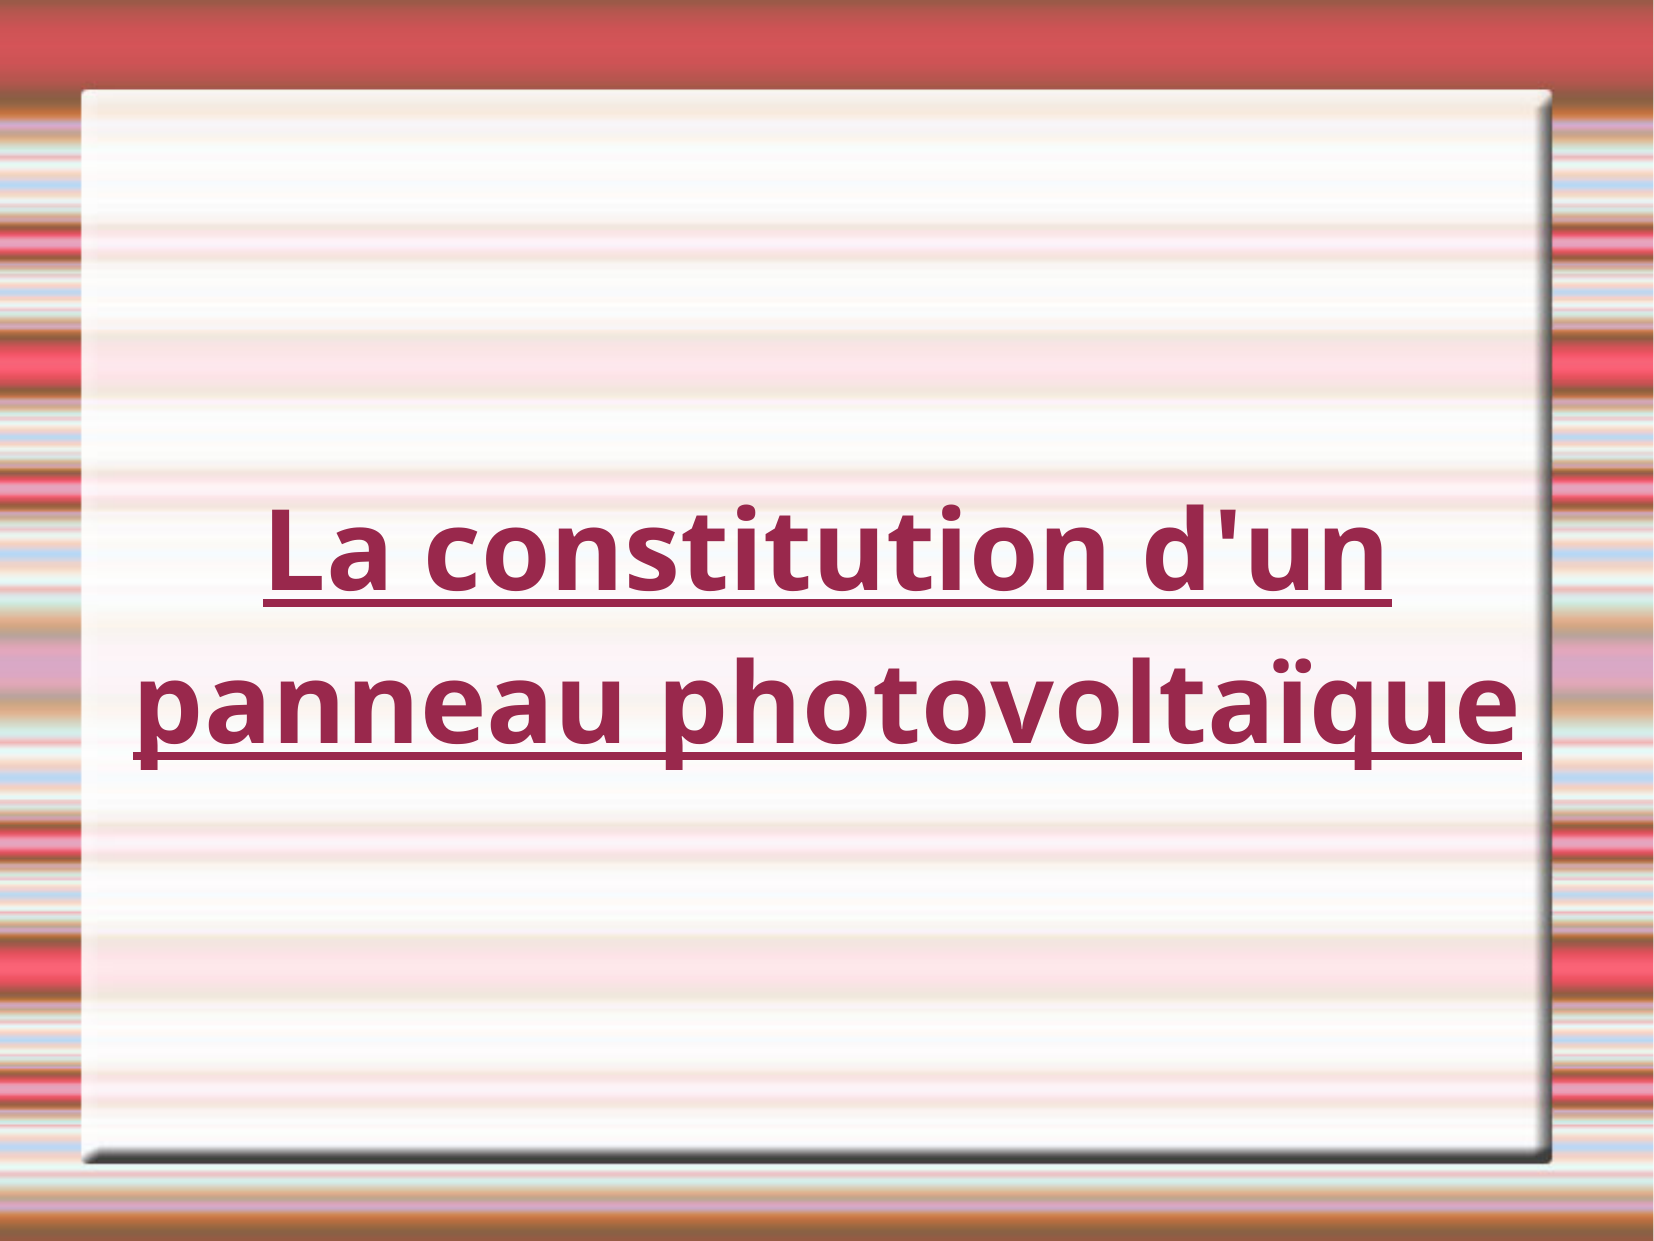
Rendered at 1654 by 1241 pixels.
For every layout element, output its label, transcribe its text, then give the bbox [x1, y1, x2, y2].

picture [0, 0, 1654, 1241]
subtitle La constitution d'un panneau photovoltaïque [121, 122, 1534, 1125]
